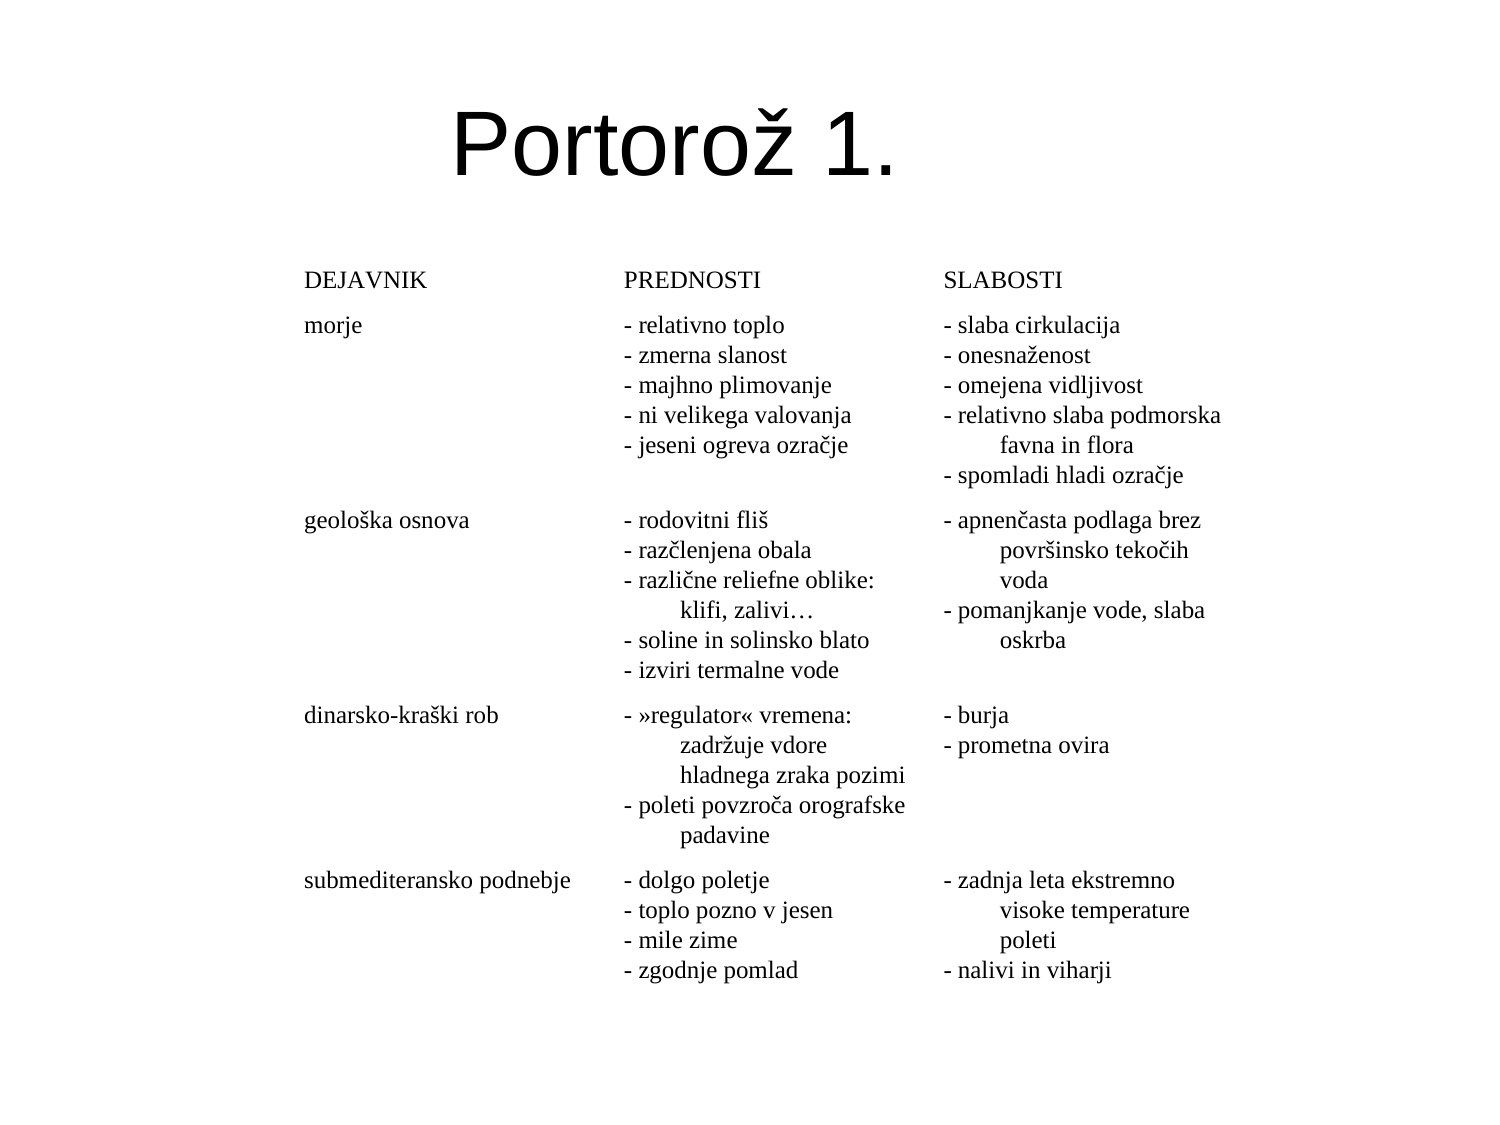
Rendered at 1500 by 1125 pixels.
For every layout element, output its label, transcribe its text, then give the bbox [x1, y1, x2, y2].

table_cell - »regulator« vremena: zadržuje vdore hladnega zraka pozimi - poleti povzroča orografske padavine [609, 691, 929, 856]
table_cell - relativno toplo - zmerna slanost - majhno plimovanje - ni velikega valovanja - jeseni ogreva ozračje [609, 301, 929, 496]
table_cell dinarsko-kraški rob [289, 691, 609, 856]
title Portorož 1. [0, 45, 1351, 233]
table_header PREDNOSTI [609, 255, 929, 301]
table_cell - burja - prometna ovira [929, 691, 1249, 856]
table_cell submediteransko podnebje [289, 856, 609, 991]
table_cell - rodovitni fliš - razčlenjena obala - različne reliefne oblike: klifi, zalivi… - soline in solinsko blato - izviri termalne vode [609, 496, 929, 691]
table_cell morje [289, 301, 609, 496]
table_cell geološka osnova [289, 496, 609, 691]
table_cell - dolgo poletje - toplo pozno v jesen - mile zime - zgodnje pomlad [609, 856, 929, 991]
table_header SLABOSTI [929, 255, 1249, 301]
table_cell - apnenčasta podlaga brez površinsko tekočih voda - pomanjkanje vode, slaba oskrba [929, 496, 1249, 691]
table_cell - zadnja leta ekstremno visoke temperature poleti - nalivi in viharji [929, 856, 1249, 991]
table_header DEJAVNIK [289, 255, 609, 301]
table_cell - slaba cirkulacija - onesnaženost - omejena vidljivost - relativno slaba podmorska favna in flora - spomladi hladi ozračje [929, 301, 1249, 496]
